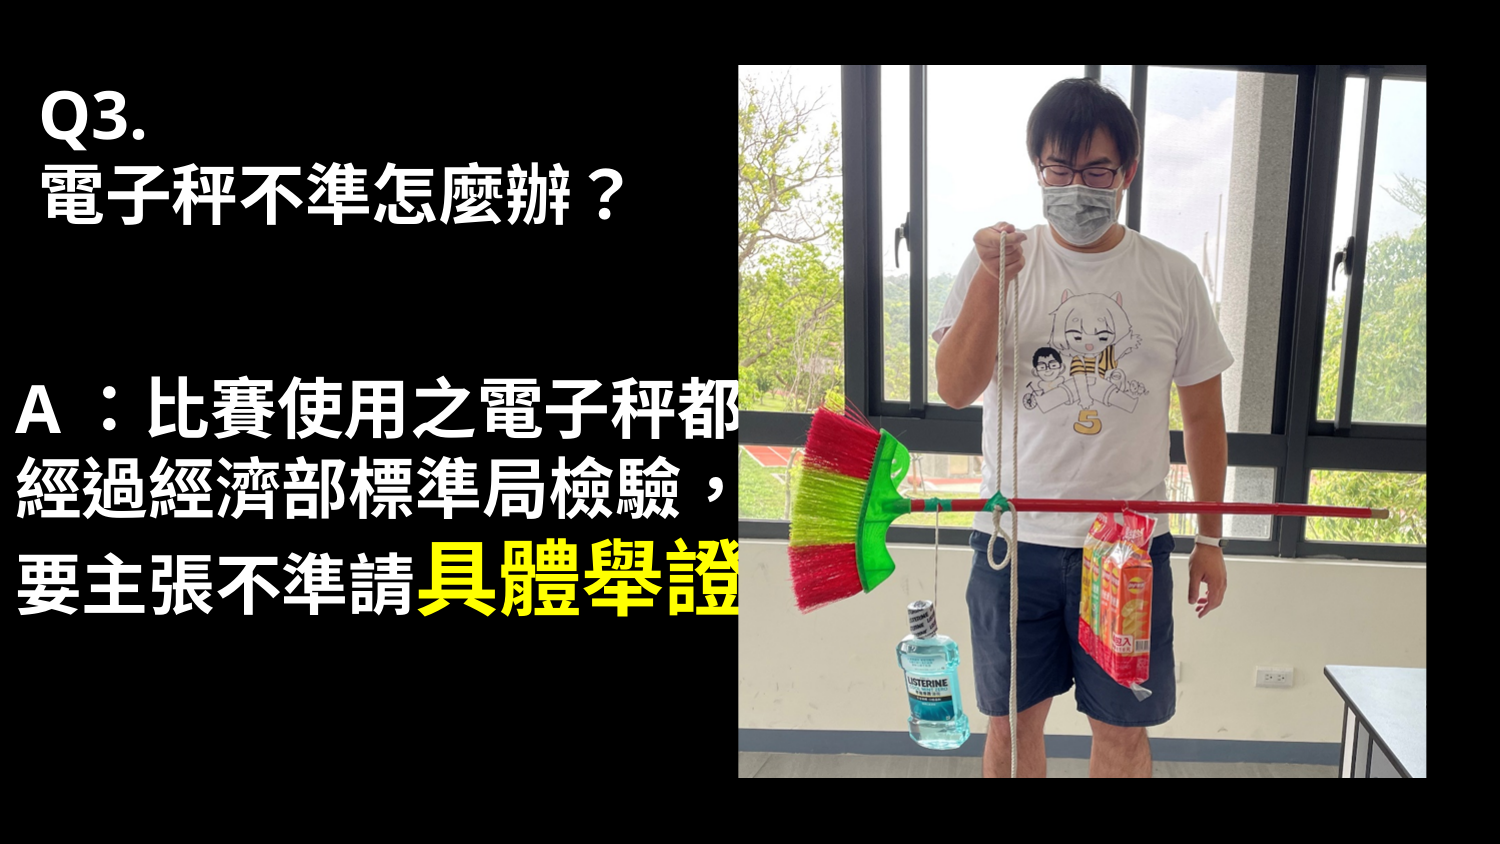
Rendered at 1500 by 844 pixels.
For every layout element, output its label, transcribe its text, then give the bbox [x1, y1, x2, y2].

text_box Q3. 電子秤不準怎麼辦？ [23, 65, 705, 262]
picture [738, 65, 1427, 778]
text_box A：比賽使用之電子秤都經過經濟部標準局檢驗，要主張不準請具體舉證。 [0, 358, 738, 778]
